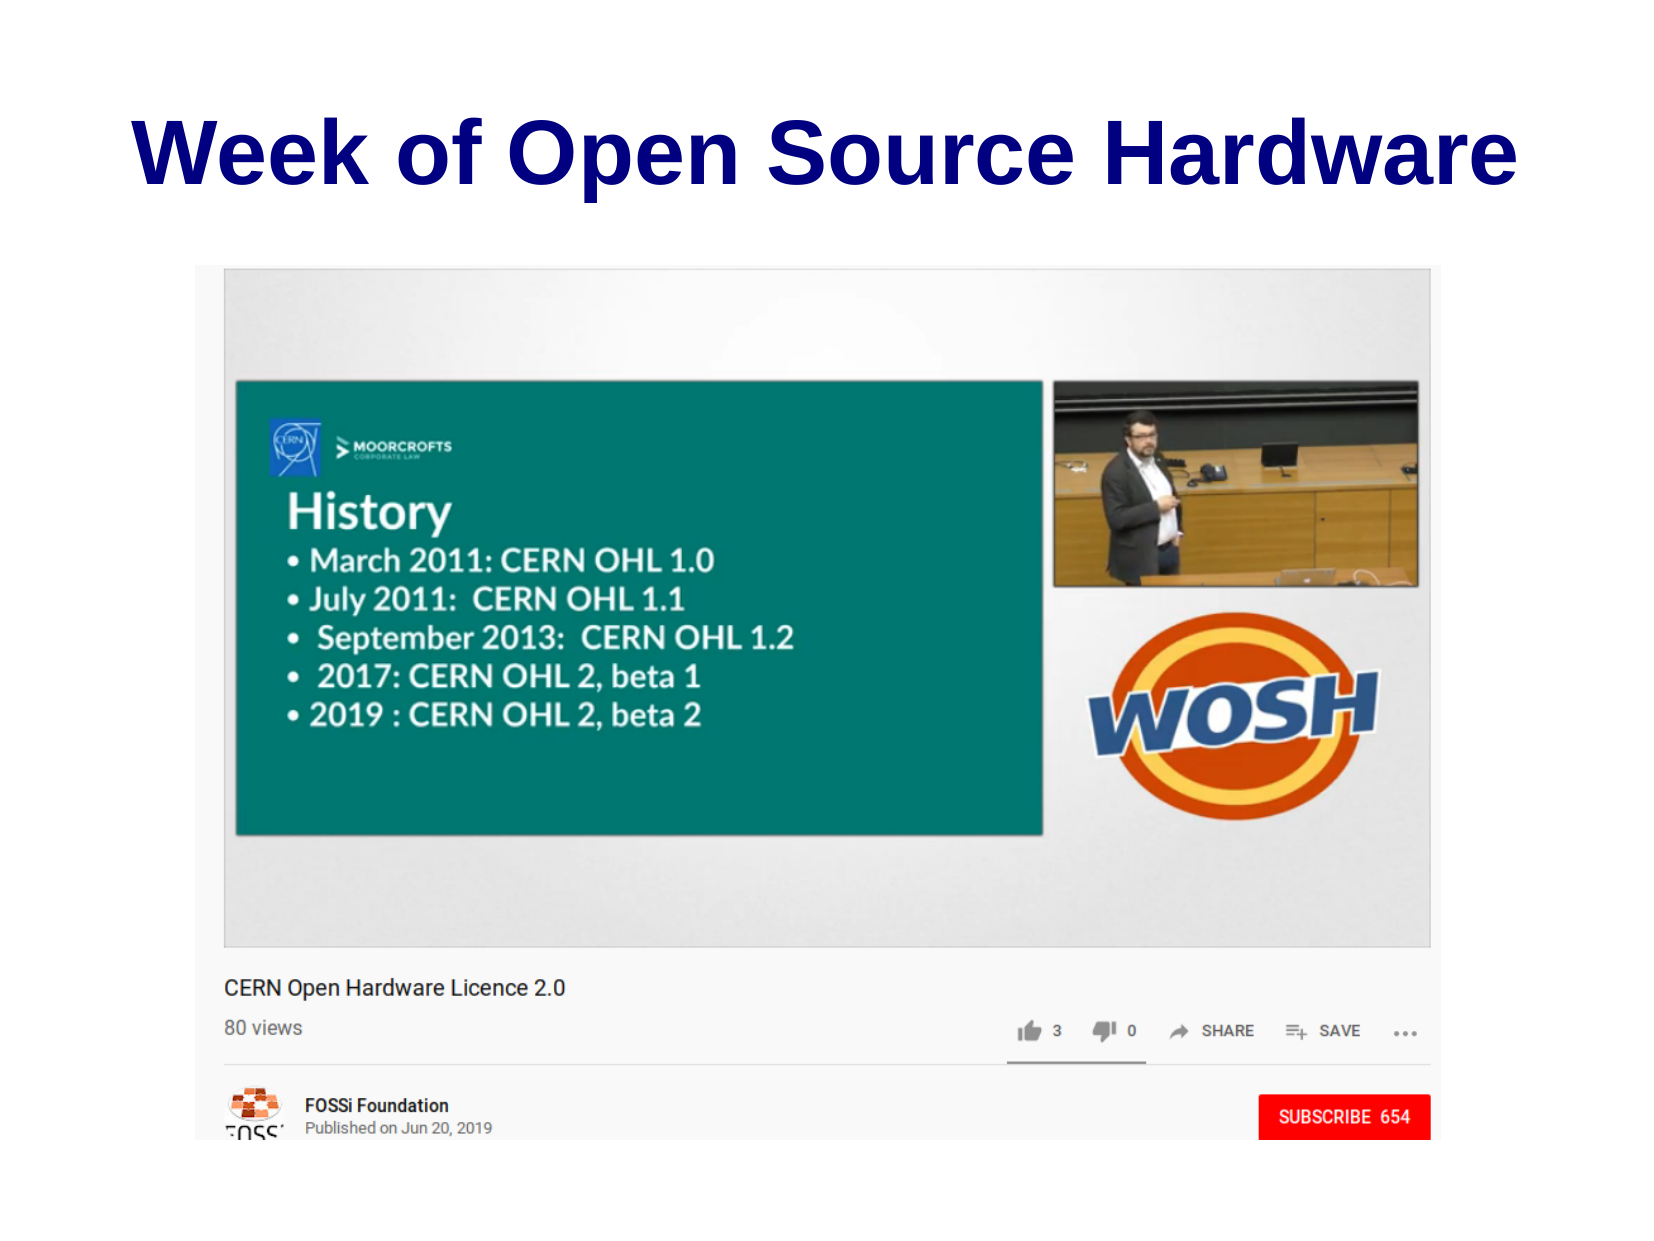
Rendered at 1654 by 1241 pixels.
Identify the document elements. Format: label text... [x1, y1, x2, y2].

picture [195, 265, 1441, 1141]
title Week of Open Source Hardware [82, 49, 1571, 257]
